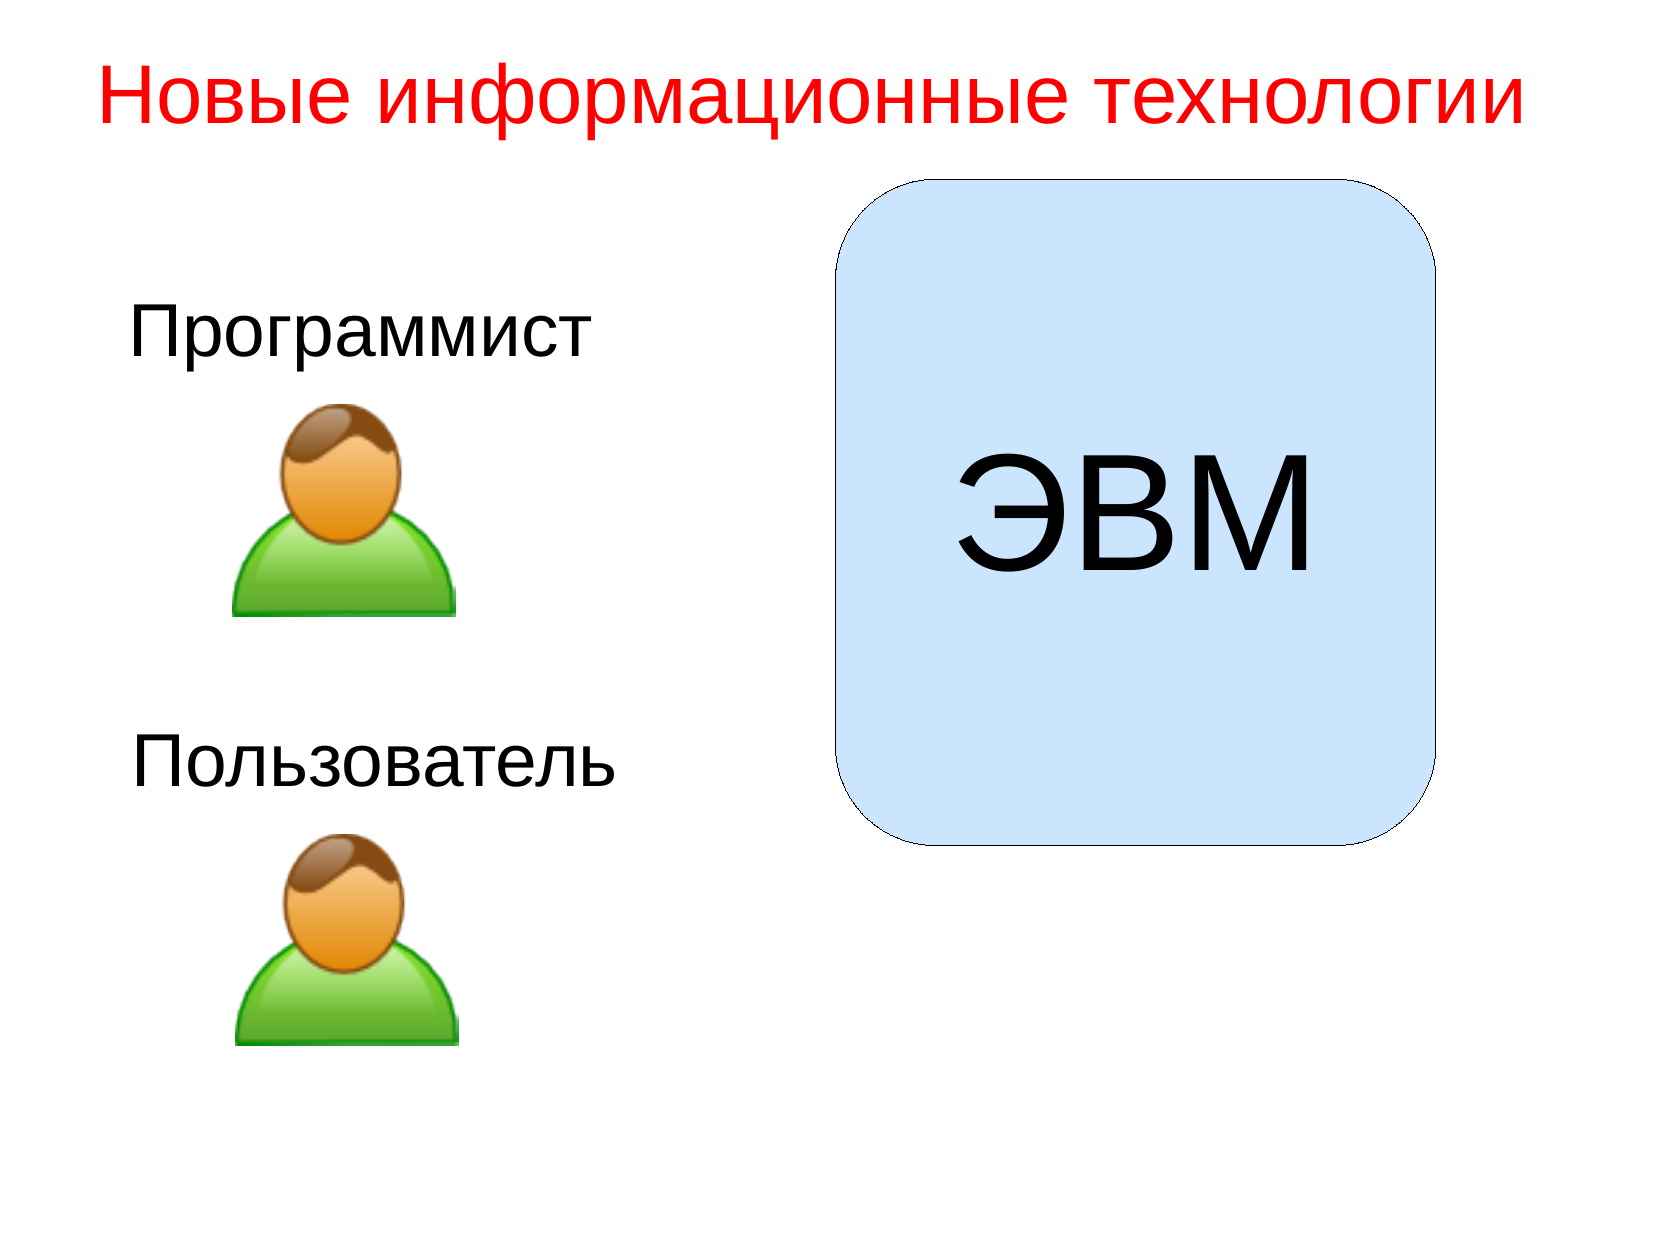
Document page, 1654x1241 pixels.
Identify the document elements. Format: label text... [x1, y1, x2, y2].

picture [232, 404, 456, 617]
text_box Пользователь [116, 710, 746, 810]
text_box Программист [113, 281, 742, 381]
text_box Новые информационные технологии [77, 41, 1547, 149]
text_box ЭВМ [835, 179, 1436, 846]
picture [235, 834, 459, 1046]
